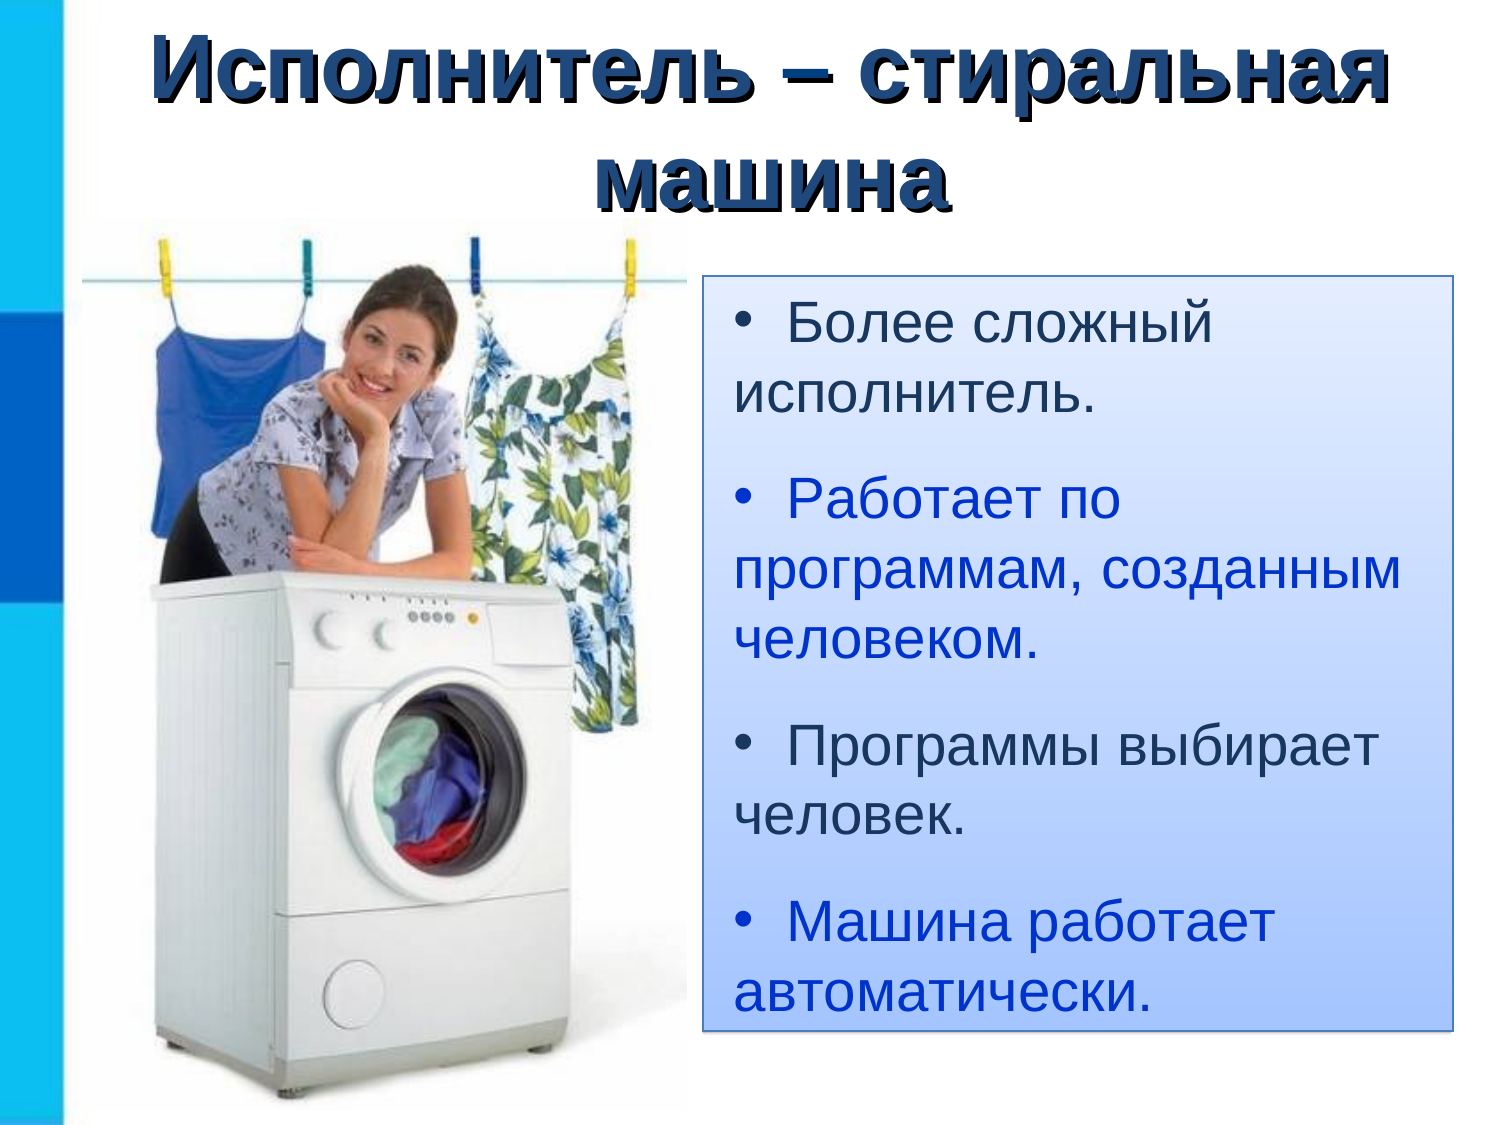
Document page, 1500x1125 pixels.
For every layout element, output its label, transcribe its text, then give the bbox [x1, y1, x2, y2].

picture [0, 0, 1500, 1125]
text_box Более сложный исполнитель. Работает по программам, созданным человеком. Программы выбирает человек. Машина работает автоматически. [703, 276, 1454, 1031]
title Исполнитель – стиральная машина [93, 0, 1447, 235]
